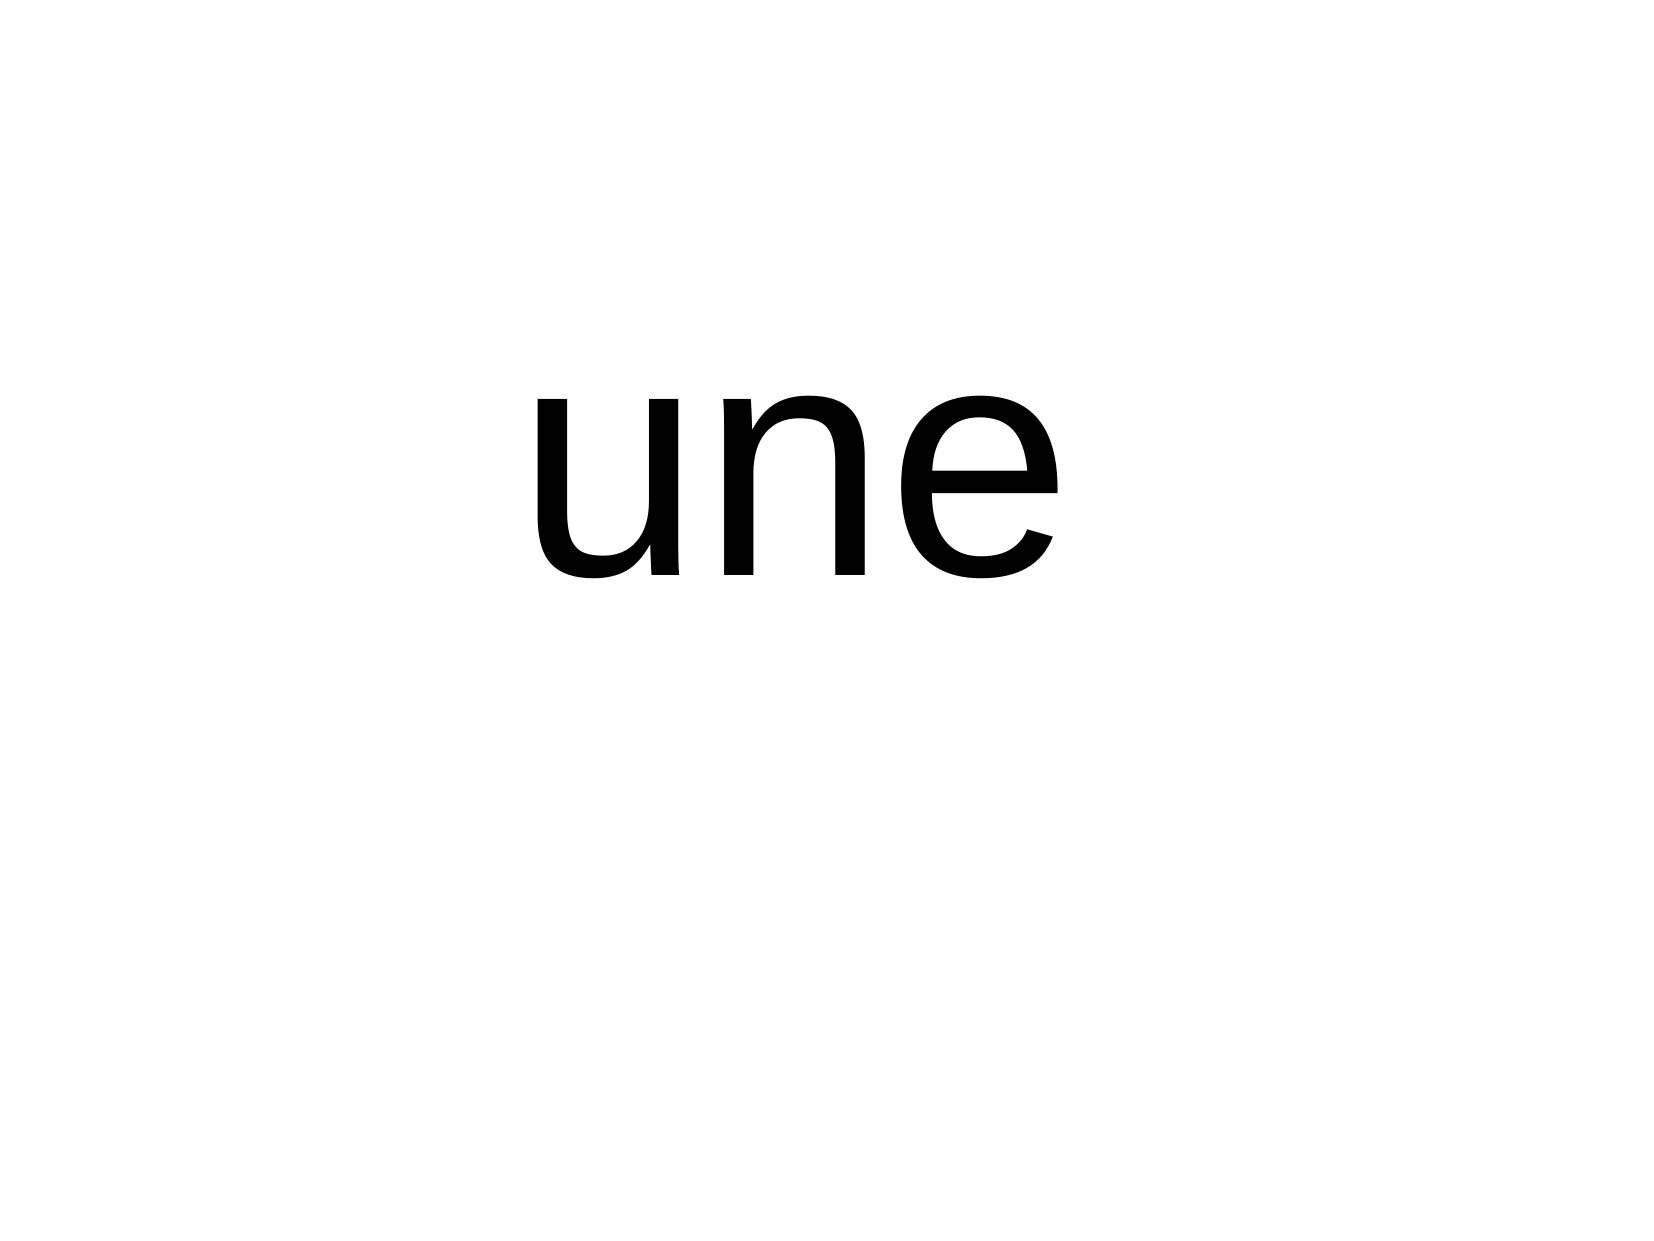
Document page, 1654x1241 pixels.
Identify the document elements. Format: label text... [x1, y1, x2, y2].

text_box une [501, 265, 1447, 653]
